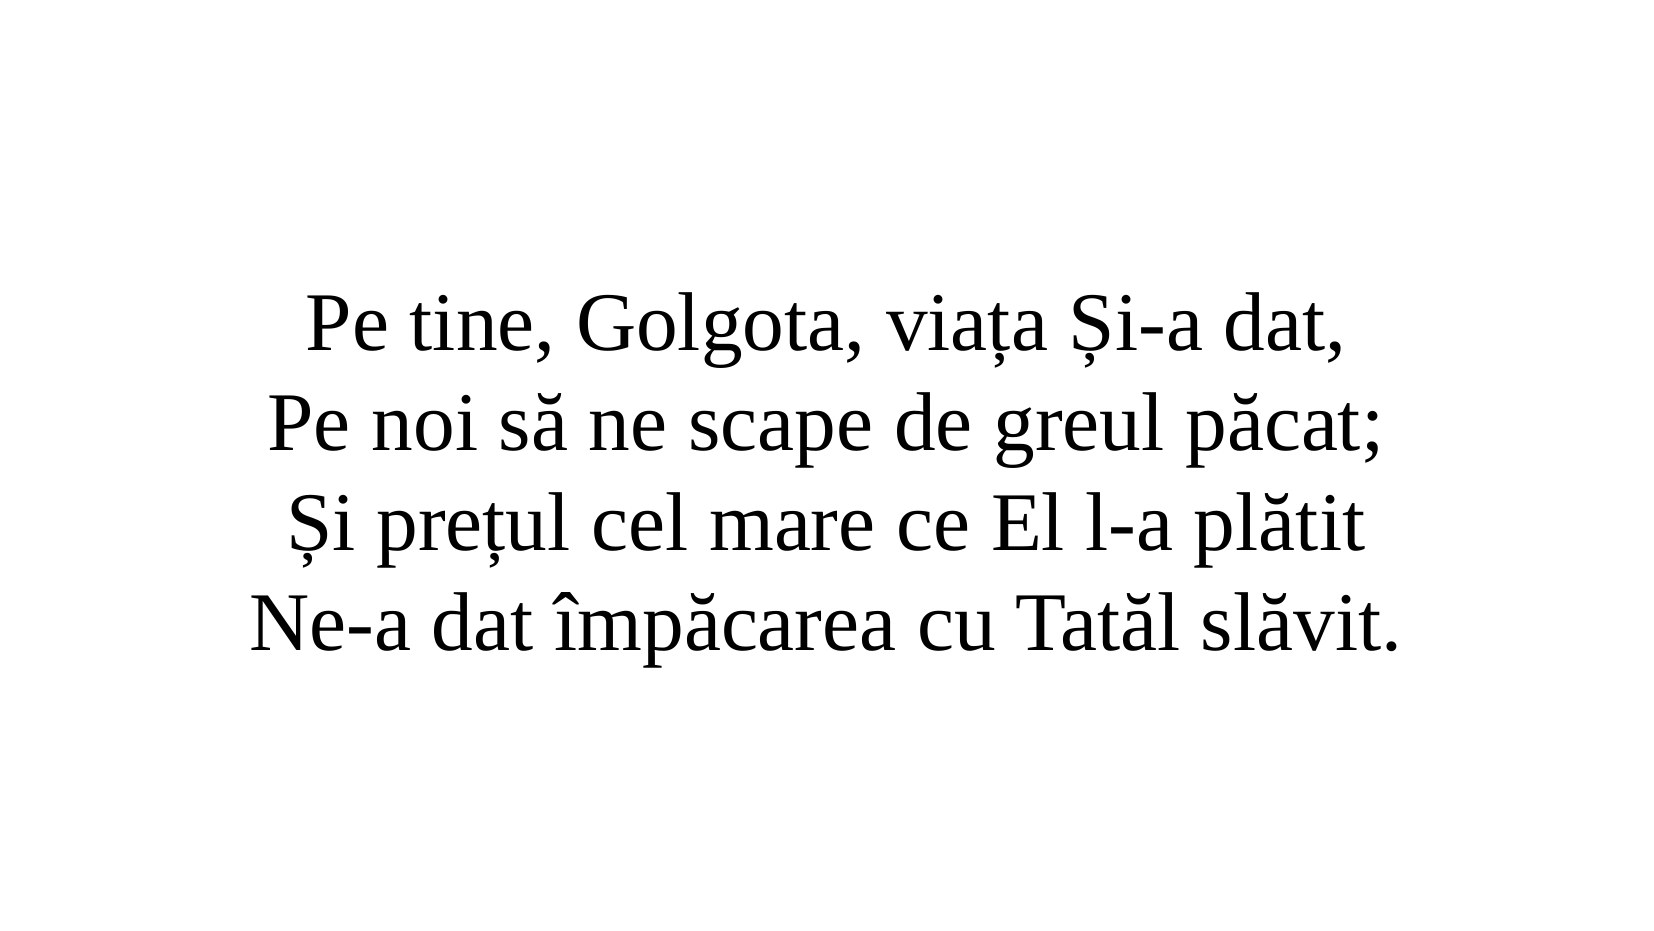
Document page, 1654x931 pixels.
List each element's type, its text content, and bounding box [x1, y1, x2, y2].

subtitle Pe tine, Golgota, viața Și-a dat, Pe noi să ne scape de greul păcat; Și prețul cel mare ce El l-a plătit Ne-a dat împăcarea cu Tatăl slăvit. [0, 259, 1654, 678]
